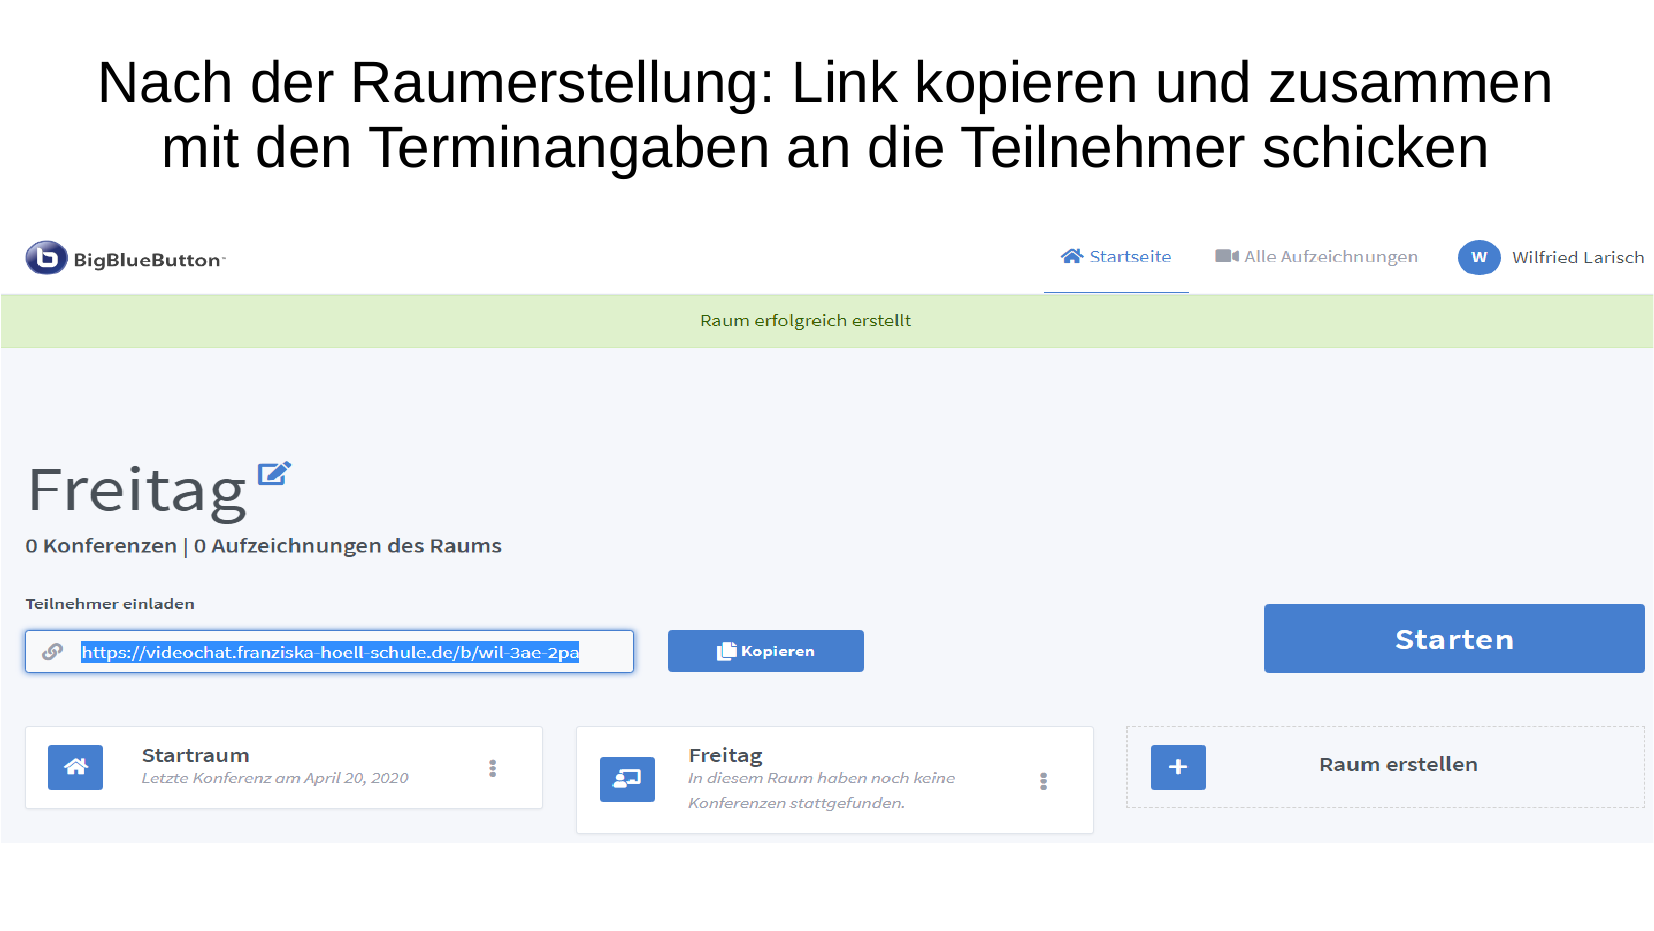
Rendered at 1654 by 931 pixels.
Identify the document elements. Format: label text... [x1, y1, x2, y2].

picture [1, 236, 1654, 843]
title Nach der Raumerstellung: Link kopieren und zusammen mit den Terminangaben an die Teilnehmer schicken [82, 37, 1571, 193]
